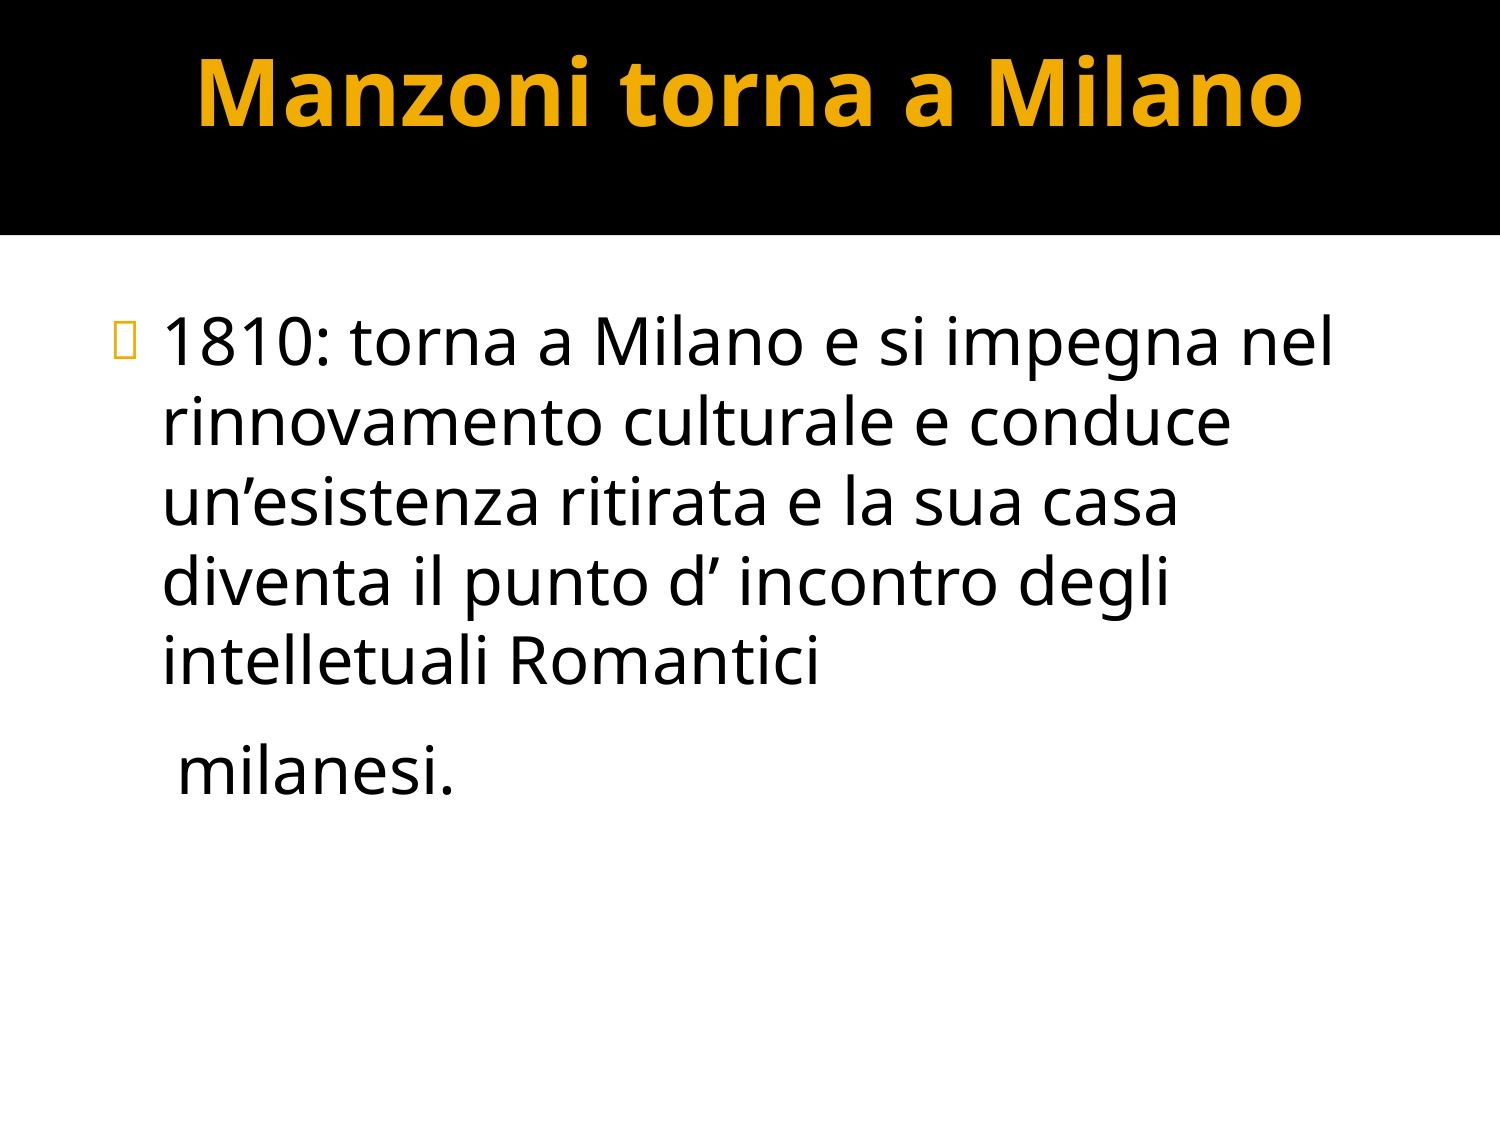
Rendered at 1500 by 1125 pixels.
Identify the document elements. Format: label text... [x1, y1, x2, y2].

title Manzoni torna a Milano [75, 25, 1425, 231]
list 1810: torna a Milano e si impegna nel rinnovamento culturale e conduce un’esistenza ritirata e la sua casa diventa il punto d’ incontro degli intelletuali Romantici milanesi. [75, 291, 1425, 1050]
